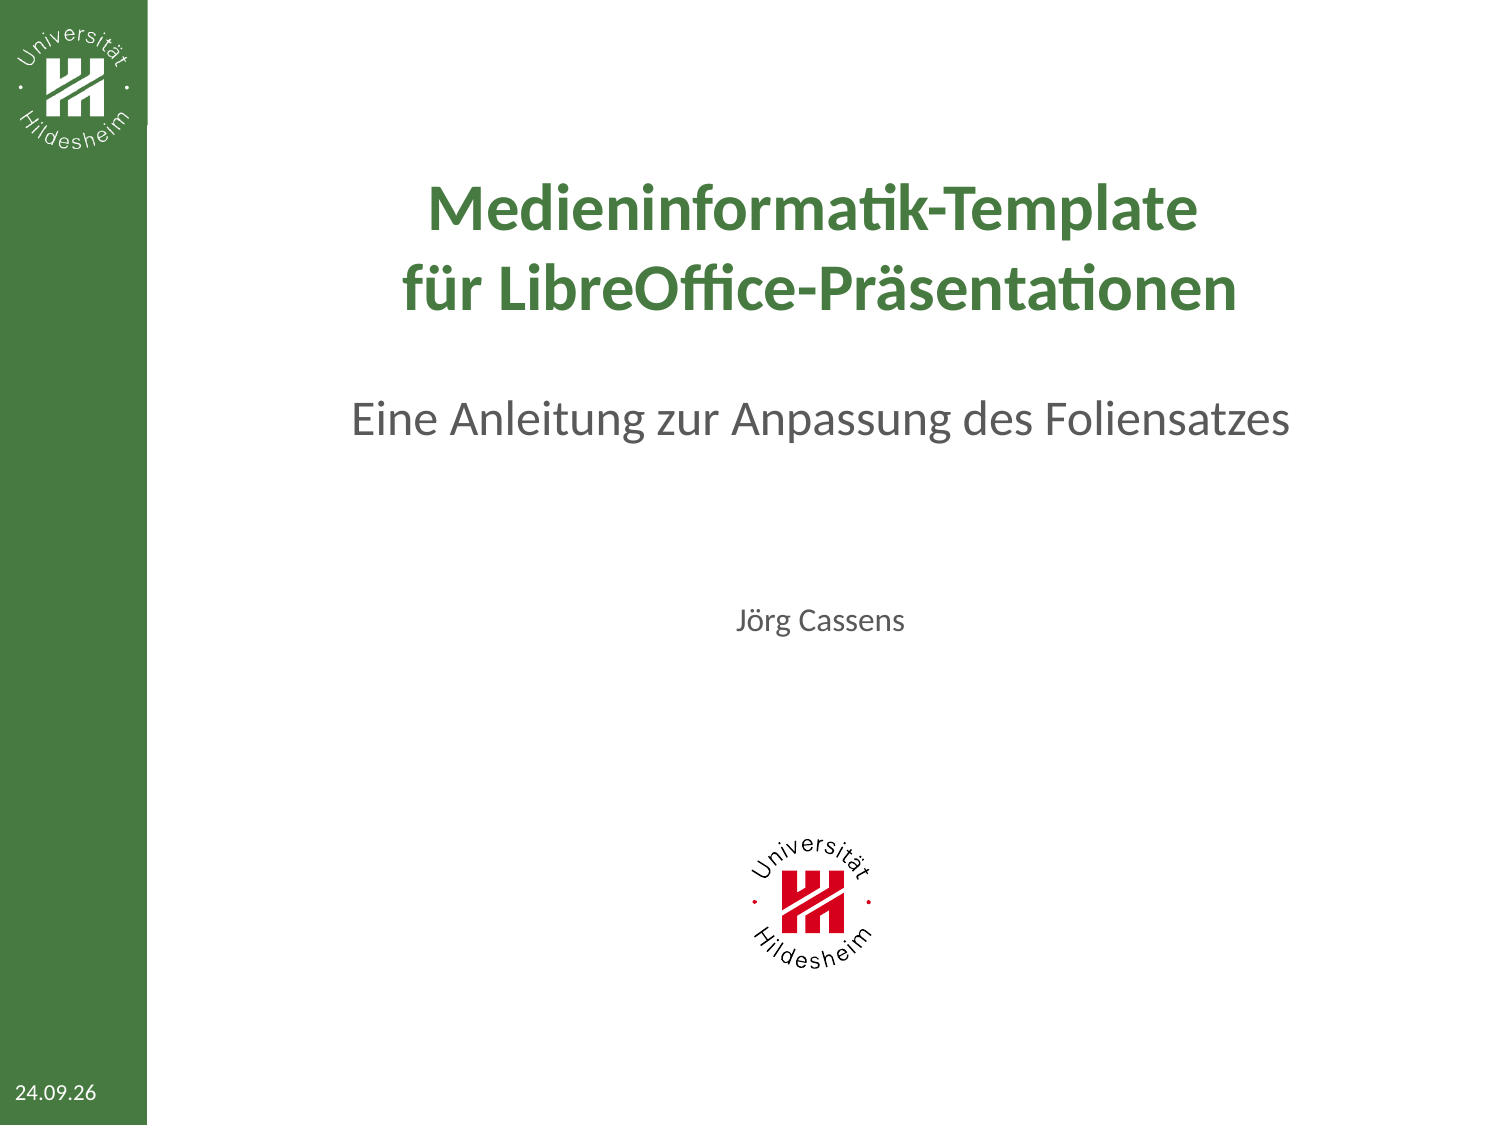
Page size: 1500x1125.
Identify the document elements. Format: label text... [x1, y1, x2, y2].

picture [17, 29, 129, 149]
subtitle Eine Anleitung zur Anpassung des Foliensatzes [253, 378, 1388, 539]
list Jörg Cassens [253, 590, 1388, 646]
title Medieninformatik-Template für LibreOffice-Präsentationen [254, 156, 1388, 362]
